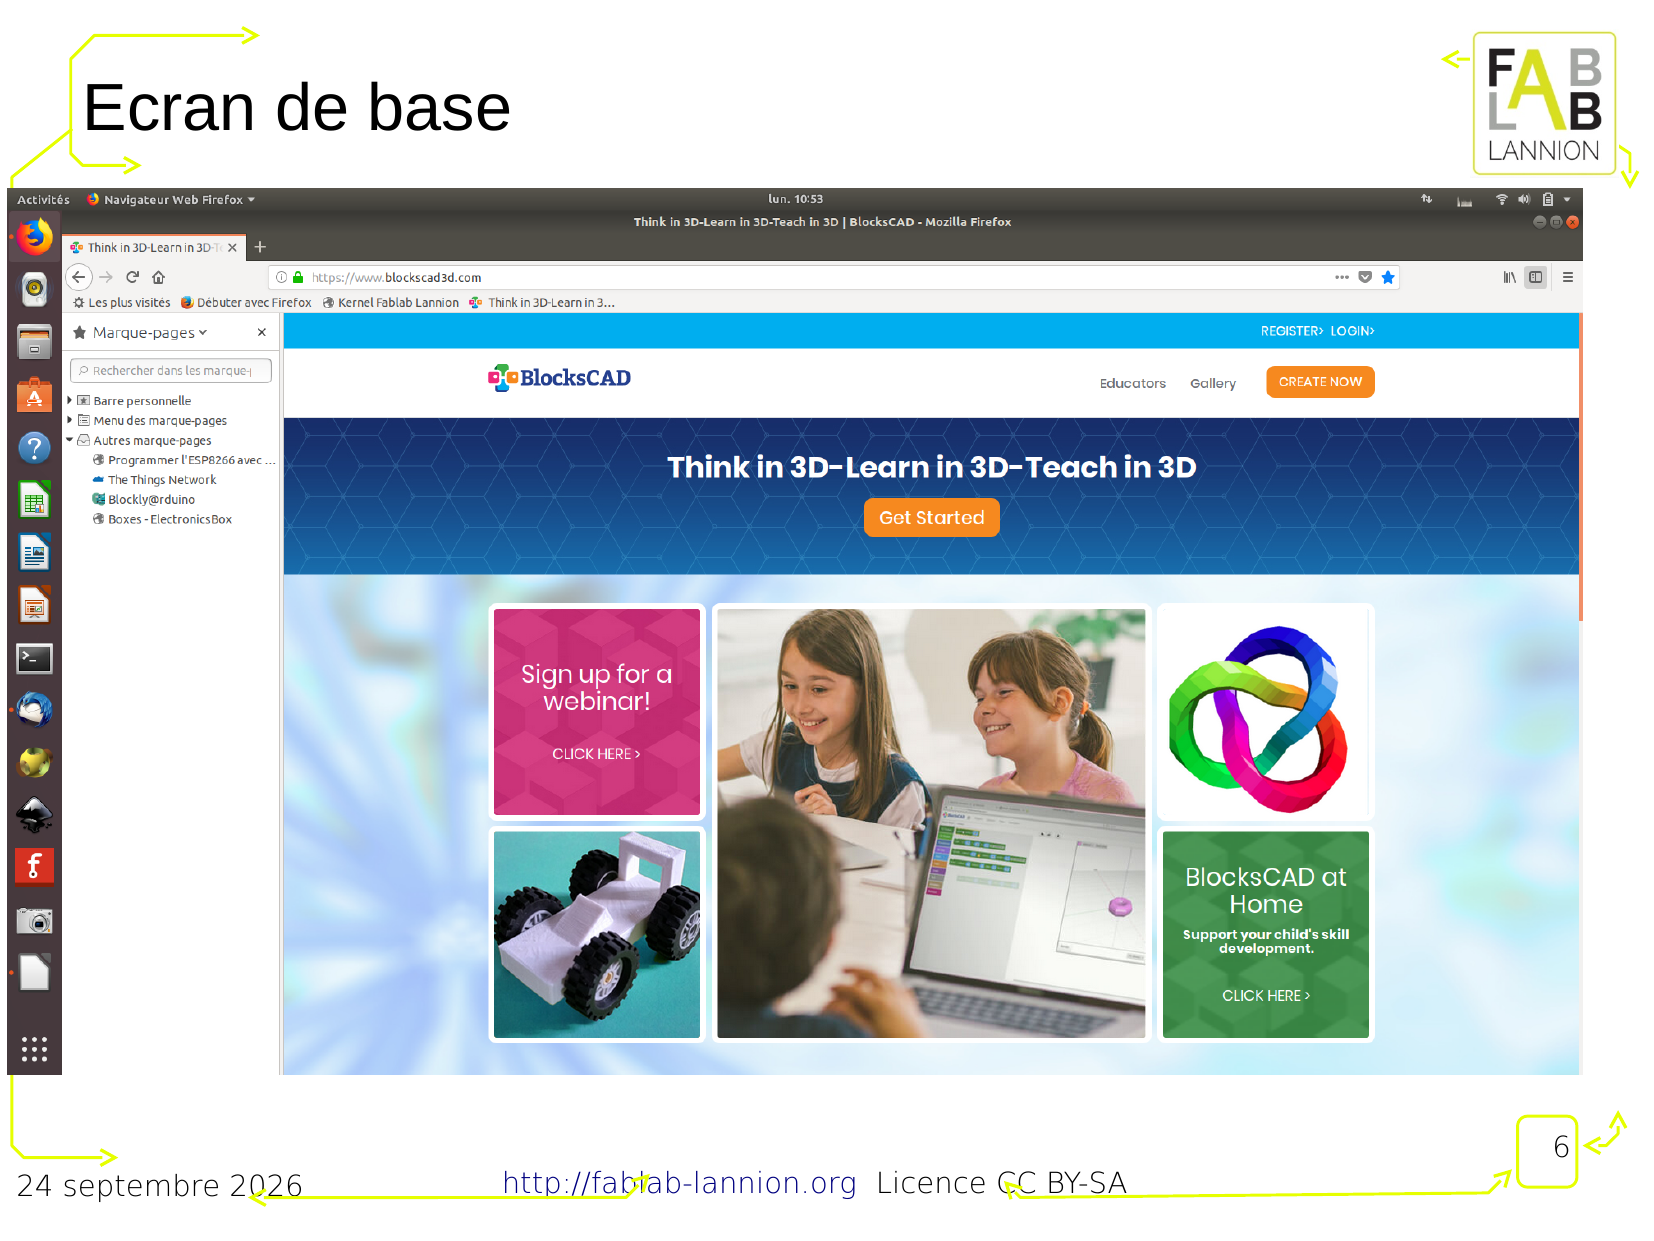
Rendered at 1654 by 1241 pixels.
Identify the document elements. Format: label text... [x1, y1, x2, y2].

picture [1470, 29, 1619, 178]
title Ecran de base [82, 49, 1441, 166]
picture [7, 188, 1583, 1075]
